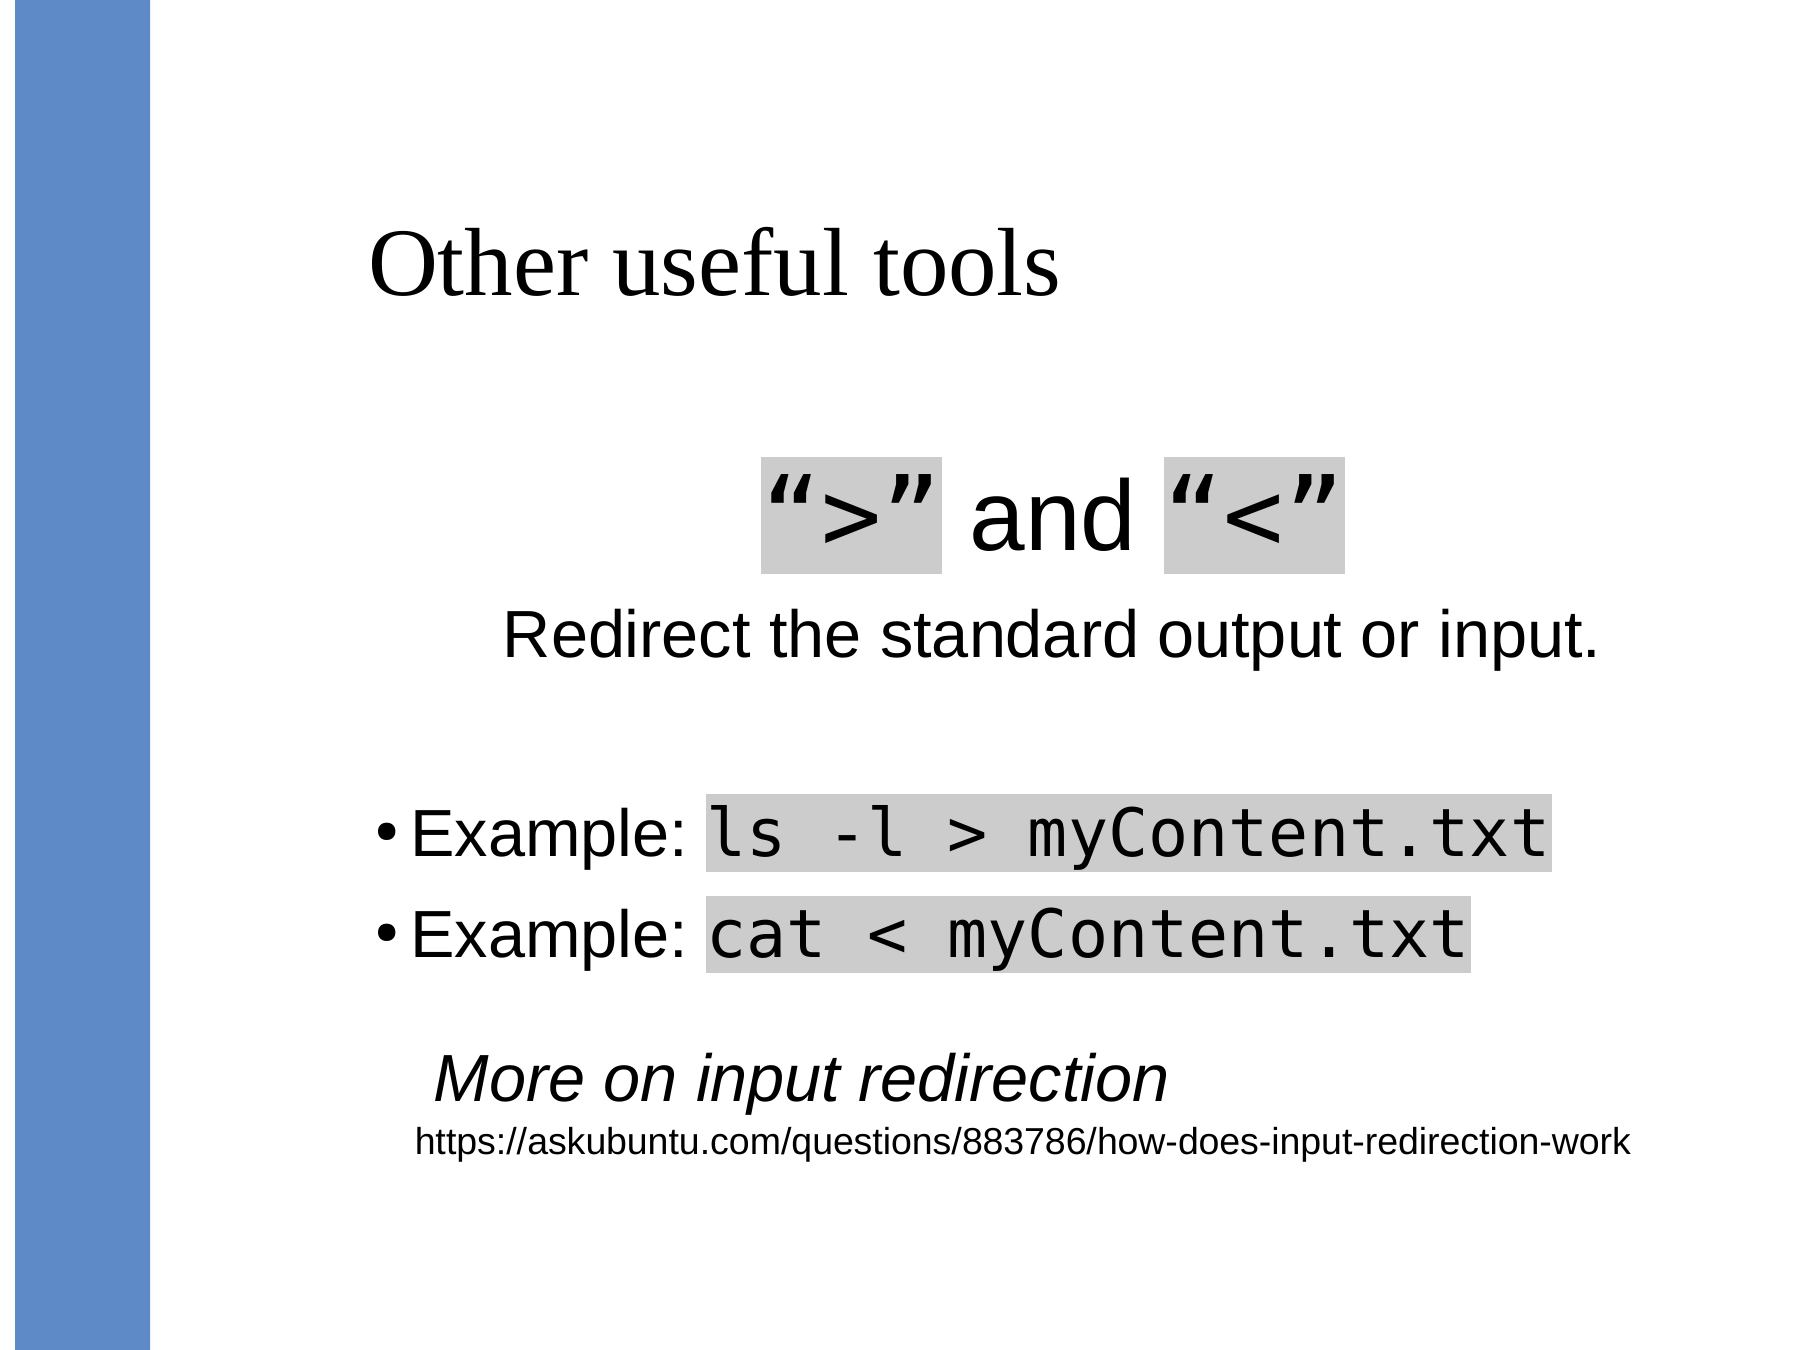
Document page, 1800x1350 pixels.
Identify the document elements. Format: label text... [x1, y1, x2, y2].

text_box “>” and “<” Redirect the standard output or input. Example: ls -l > myContent.txt Example: cat < myContent.txt [360, 449, 1711, 1069]
text_box More on input redirection [419, 1033, 1396, 1198]
text_box https://askubuntu.com/questions/883786/how-does-input-redirection-work [1396, 1113, 1647, 1171]
subtitle Other useful tools [368, 101, 1531, 424]
